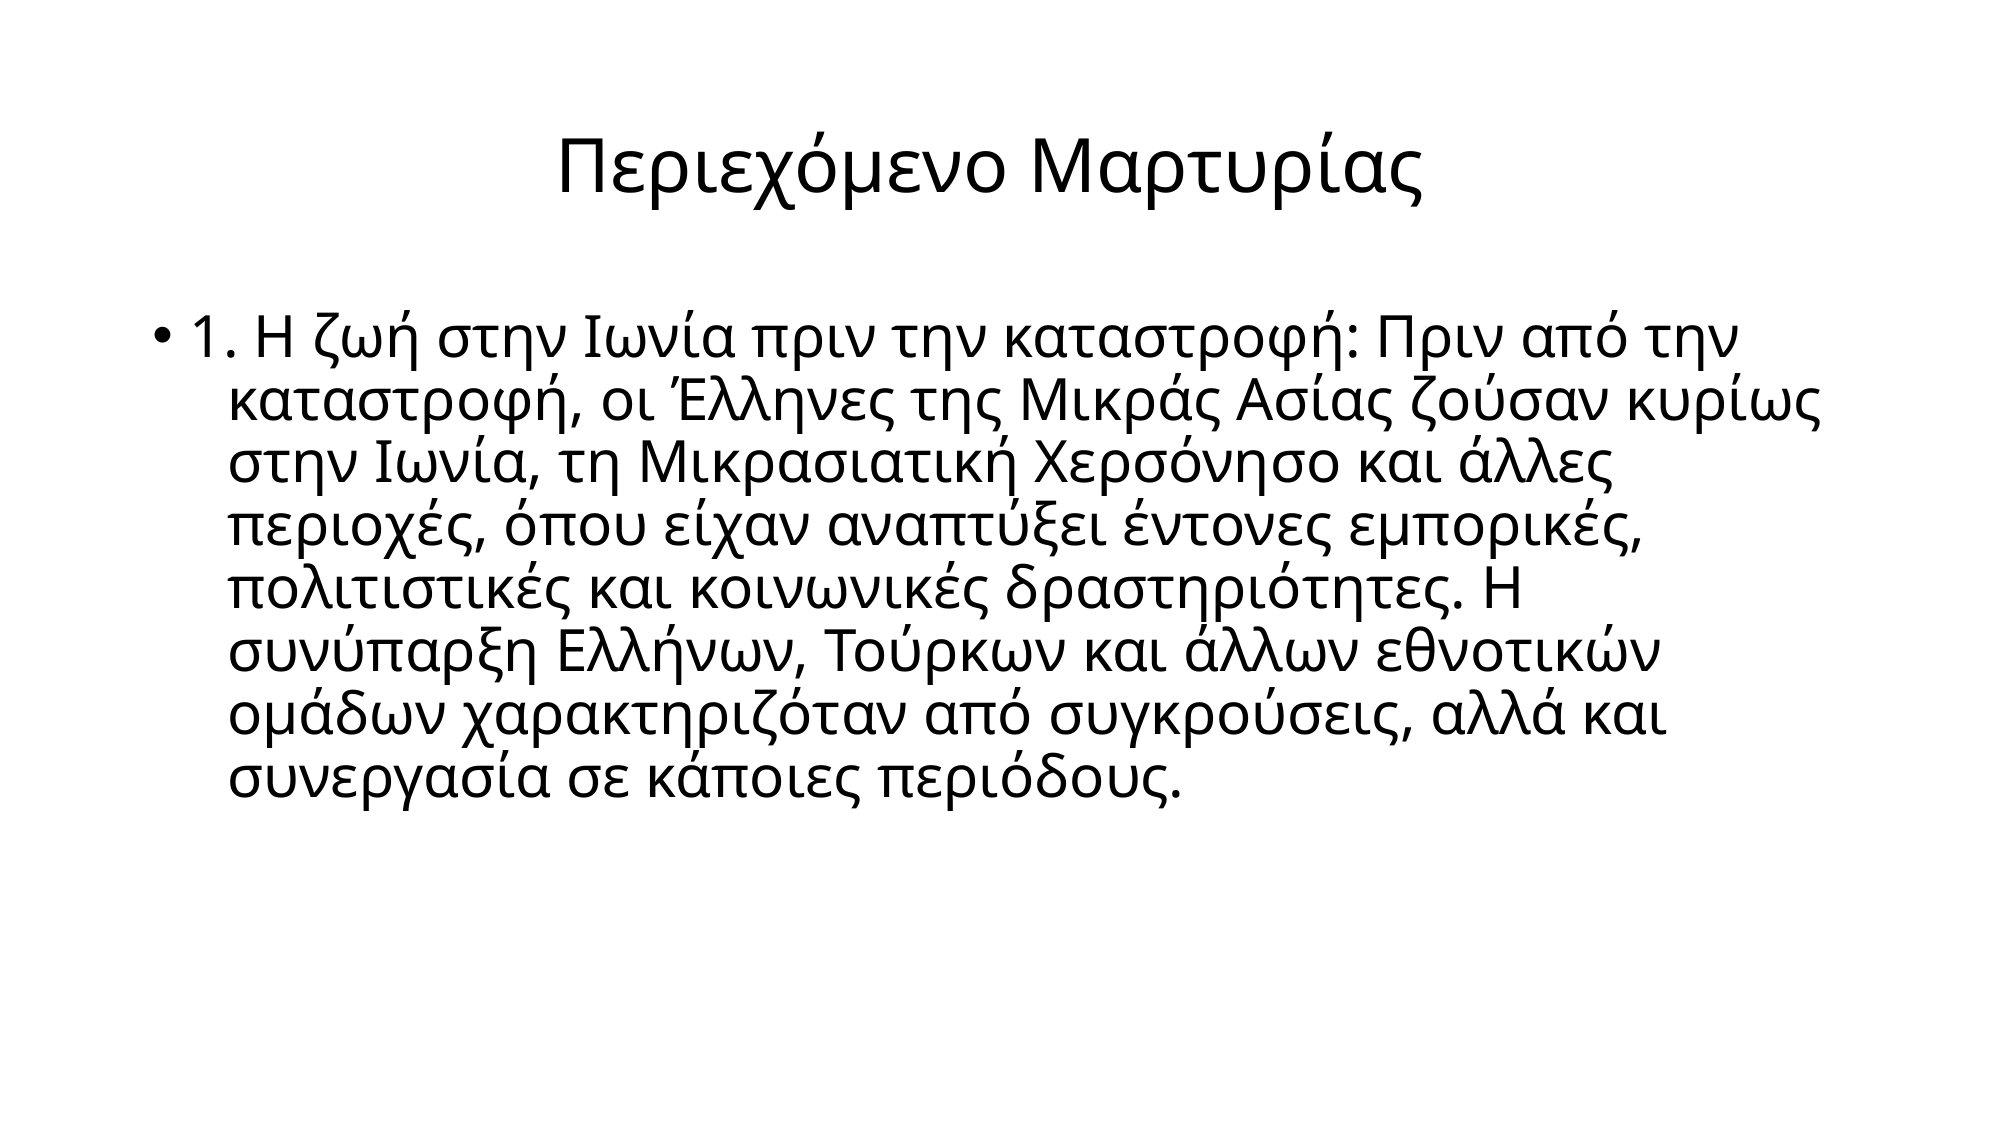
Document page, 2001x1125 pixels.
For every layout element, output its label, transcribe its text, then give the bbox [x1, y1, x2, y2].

title Περιεχόμενο Μαρτυρίας [137, 59, 1863, 278]
list 1. Η ζωή στην Ιωνία πριν την καταστροφή: Πριν από την καταστροφή, οι Έλληνες της Μικράς Ασίας ζούσαν κυρίως στην Ιωνία, τη Μικρασιατική Χερσόνησο και άλλες περιοχές, όπου είχαν αναπτύξει έντονες εμπορικές, πολιτιστικές και κοινωνικές δραστηριότητες. Η συνύπαρξη Ελλήνων, Τούρκων και άλλων εθνοτικών ομάδων χαρακτηριζόταν από συγκρούσεις, αλλά και συνεργασία σε κάποιες περιόδους. [137, 299, 1863, 1014]
